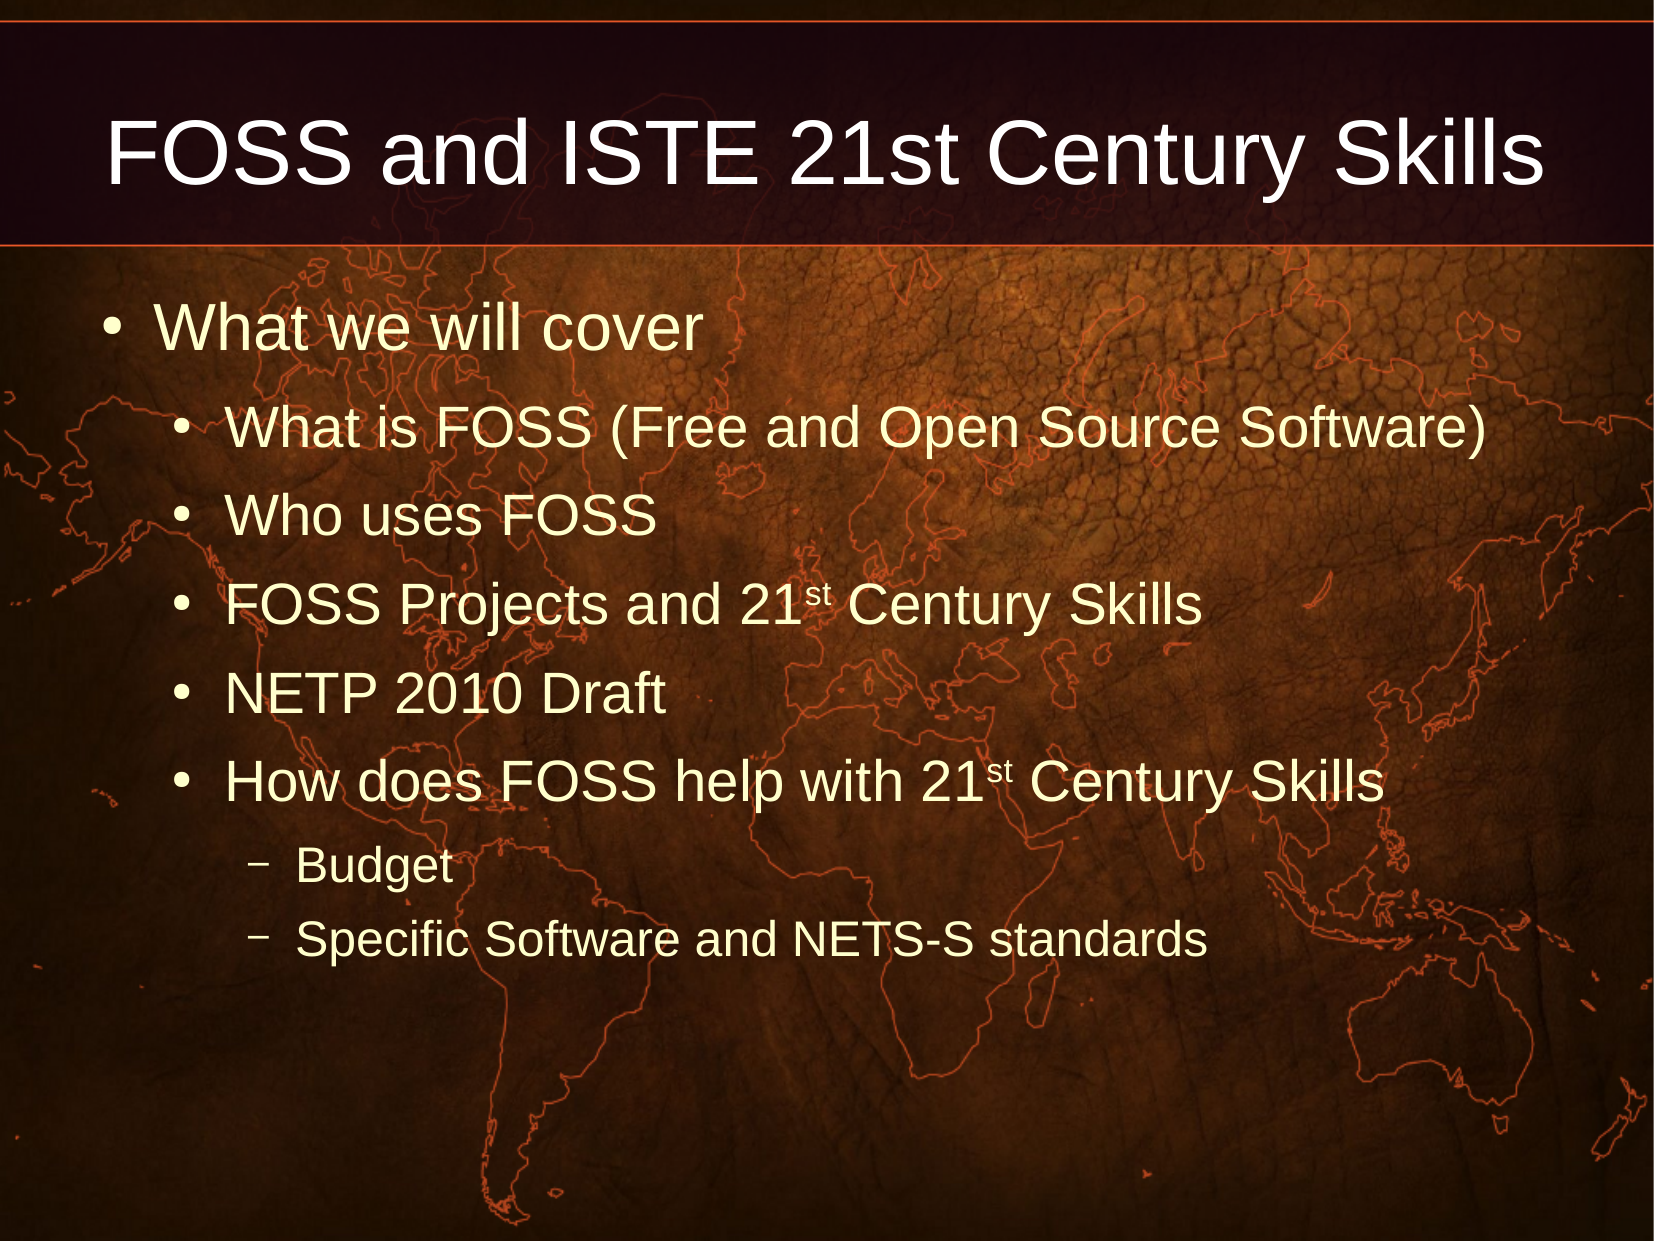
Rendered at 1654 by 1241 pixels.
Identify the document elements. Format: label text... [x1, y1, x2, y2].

picture [0, 0, 1654, 1241]
title FOSS and ISTE 21st Century Skills [82, 56, 1571, 250]
list What we will cover What is FOSS (Free and Open Source Software) Who uses FOSS FOSS Projects and 21st Century Skills NETP 2010 Draft How does FOSS help with 21st Century Skills Budget Specific Software and NETS-S standards [82, 290, 1571, 1109]
